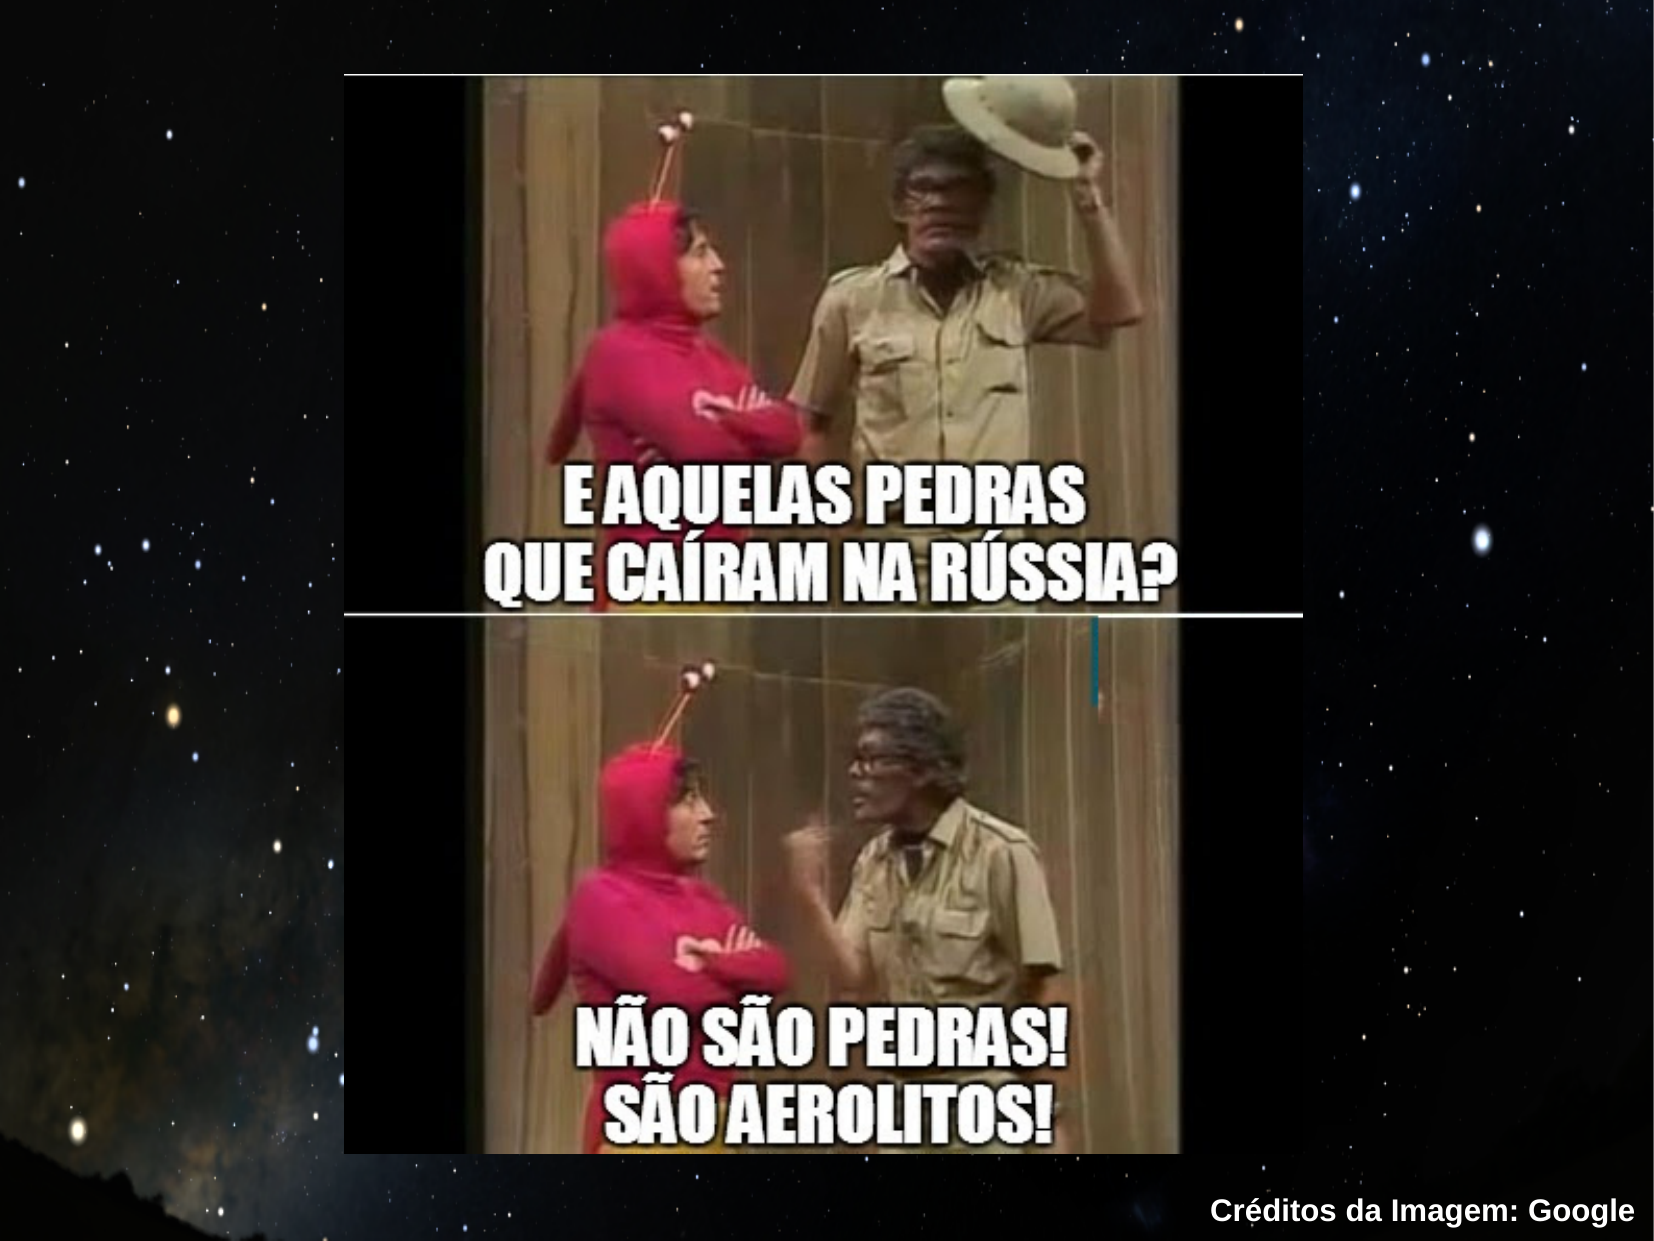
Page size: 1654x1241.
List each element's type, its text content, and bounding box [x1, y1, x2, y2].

text_box Créditos da Imagem: Google [0, 1193, 1637, 1241]
picture [0, 0, 1654, 1241]
